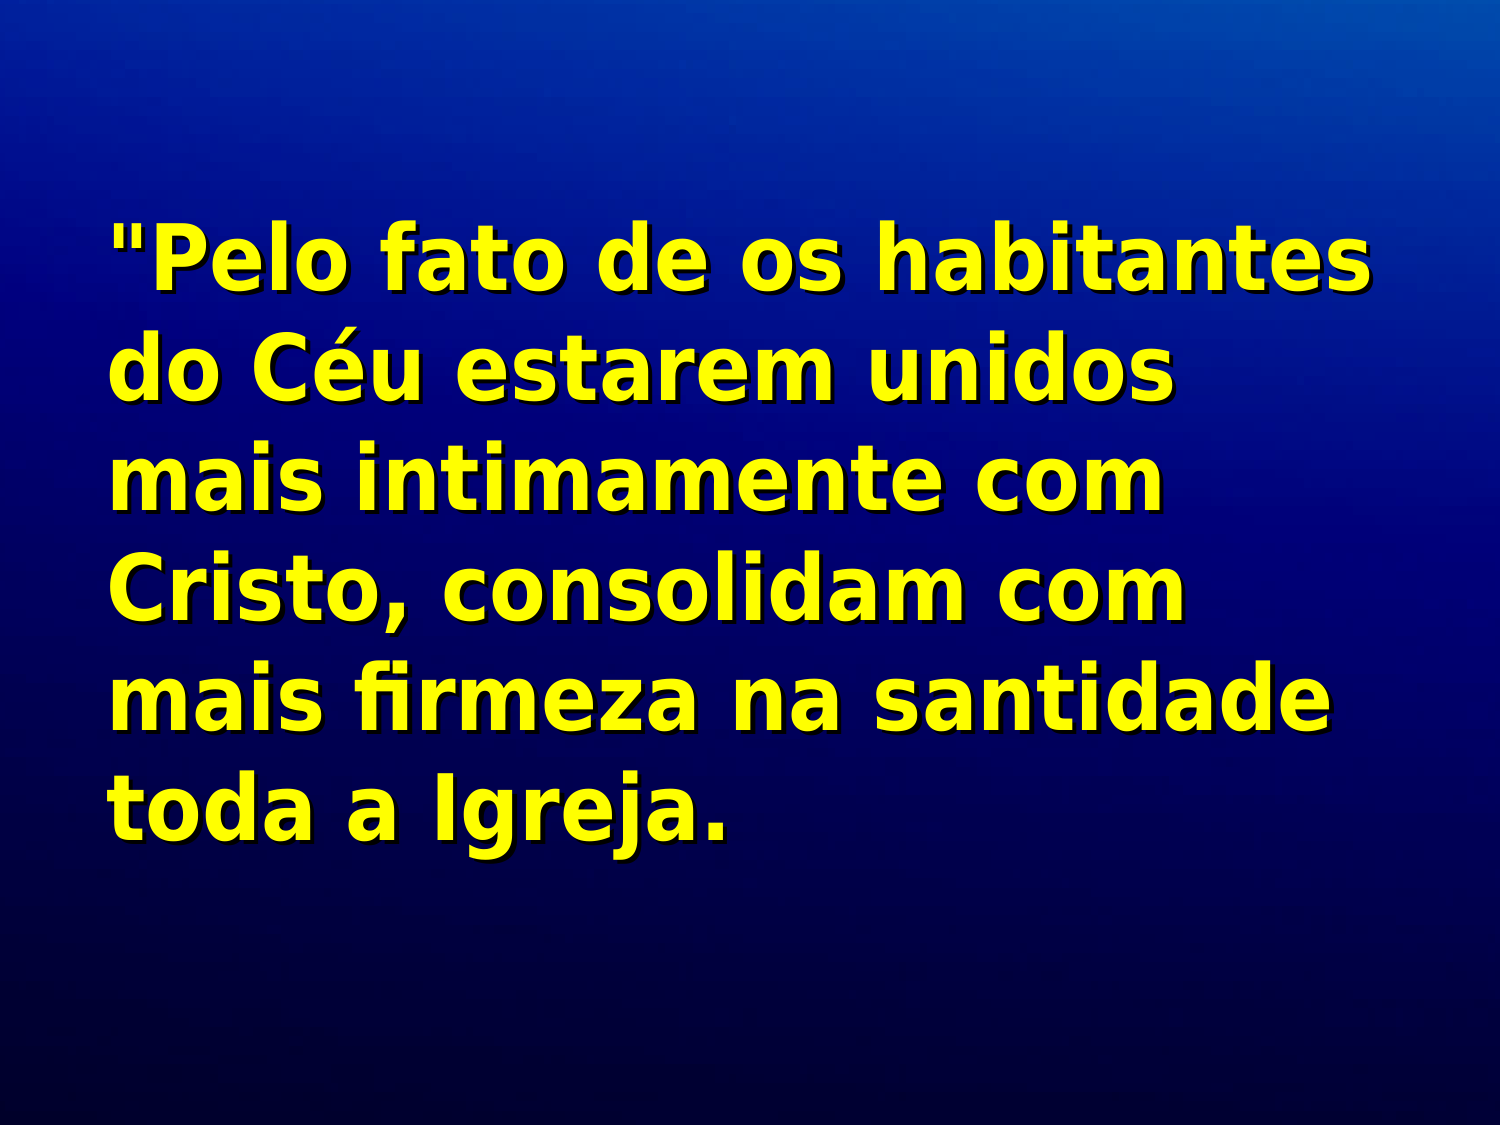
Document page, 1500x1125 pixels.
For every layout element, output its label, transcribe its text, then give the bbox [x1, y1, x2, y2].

text_box "Pelo fato de os habitantes do Céu estarem unidos mais intimamente com Cristo, consolidam com mais firmeza na santidade toda a Igreja. [92, 82, 1418, 1040]
picture [0, 0, 1500, 1125]
